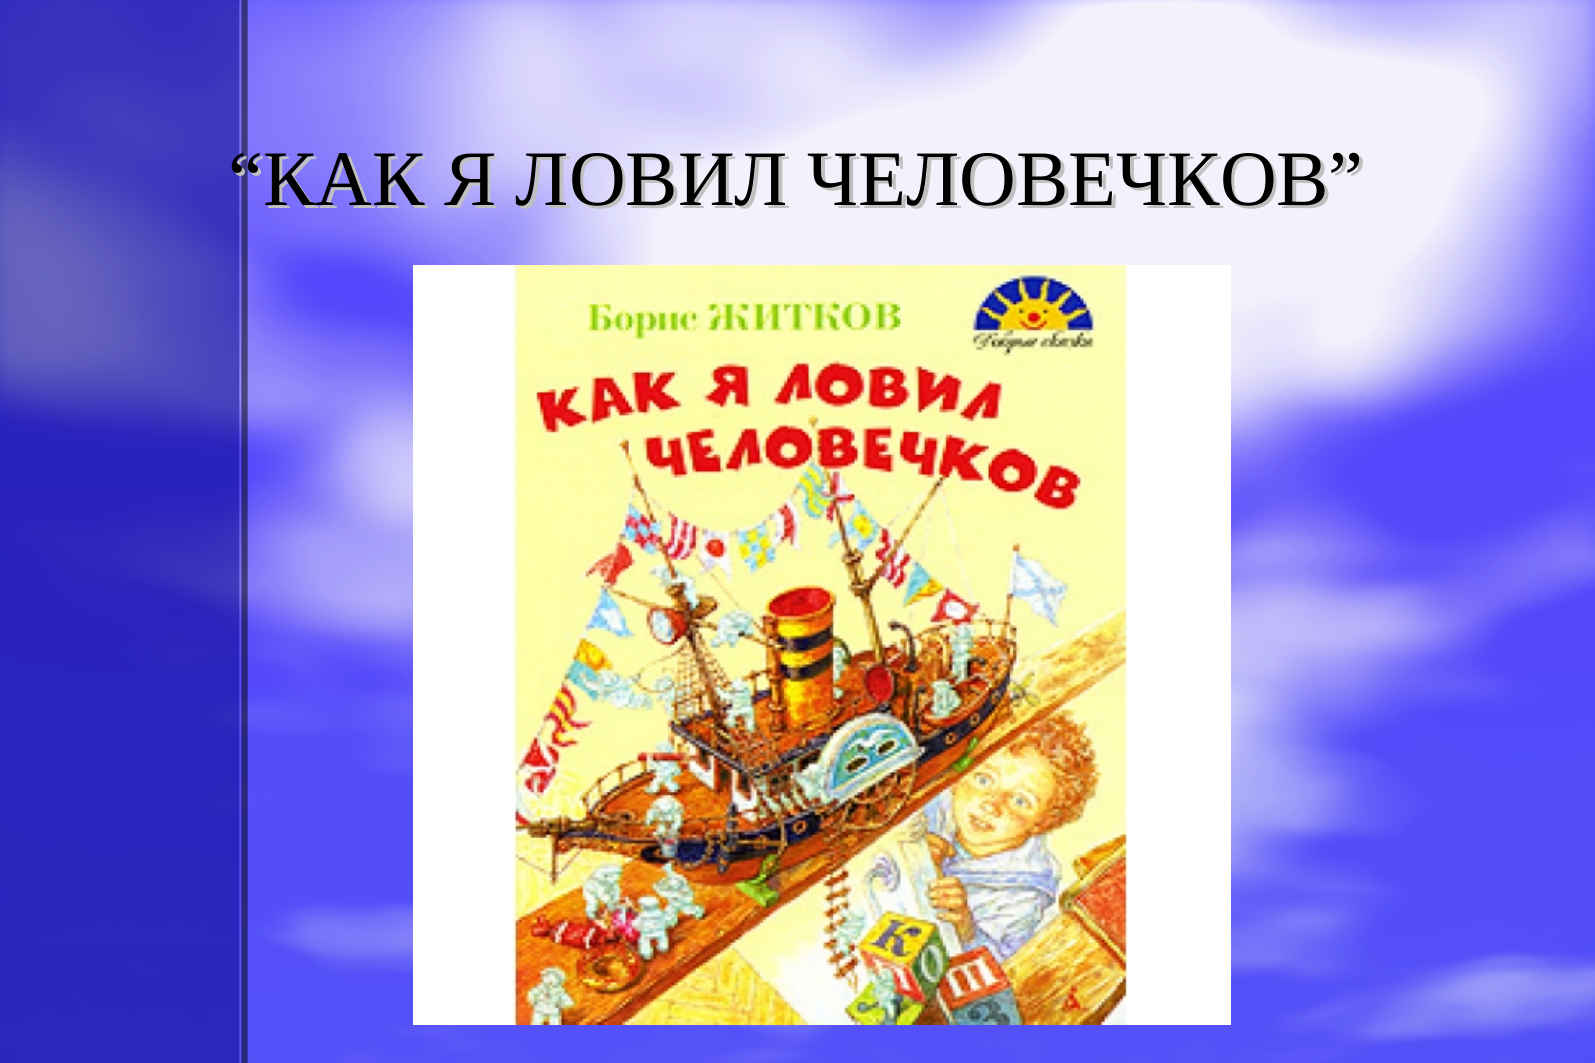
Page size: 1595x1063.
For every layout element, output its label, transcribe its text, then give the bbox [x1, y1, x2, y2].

title “КАК Я ЛОВИЛ ЧЕЛОВЕЧКОВ” [115, 89, 1478, 268]
picture [413, 265, 1231, 1025]
